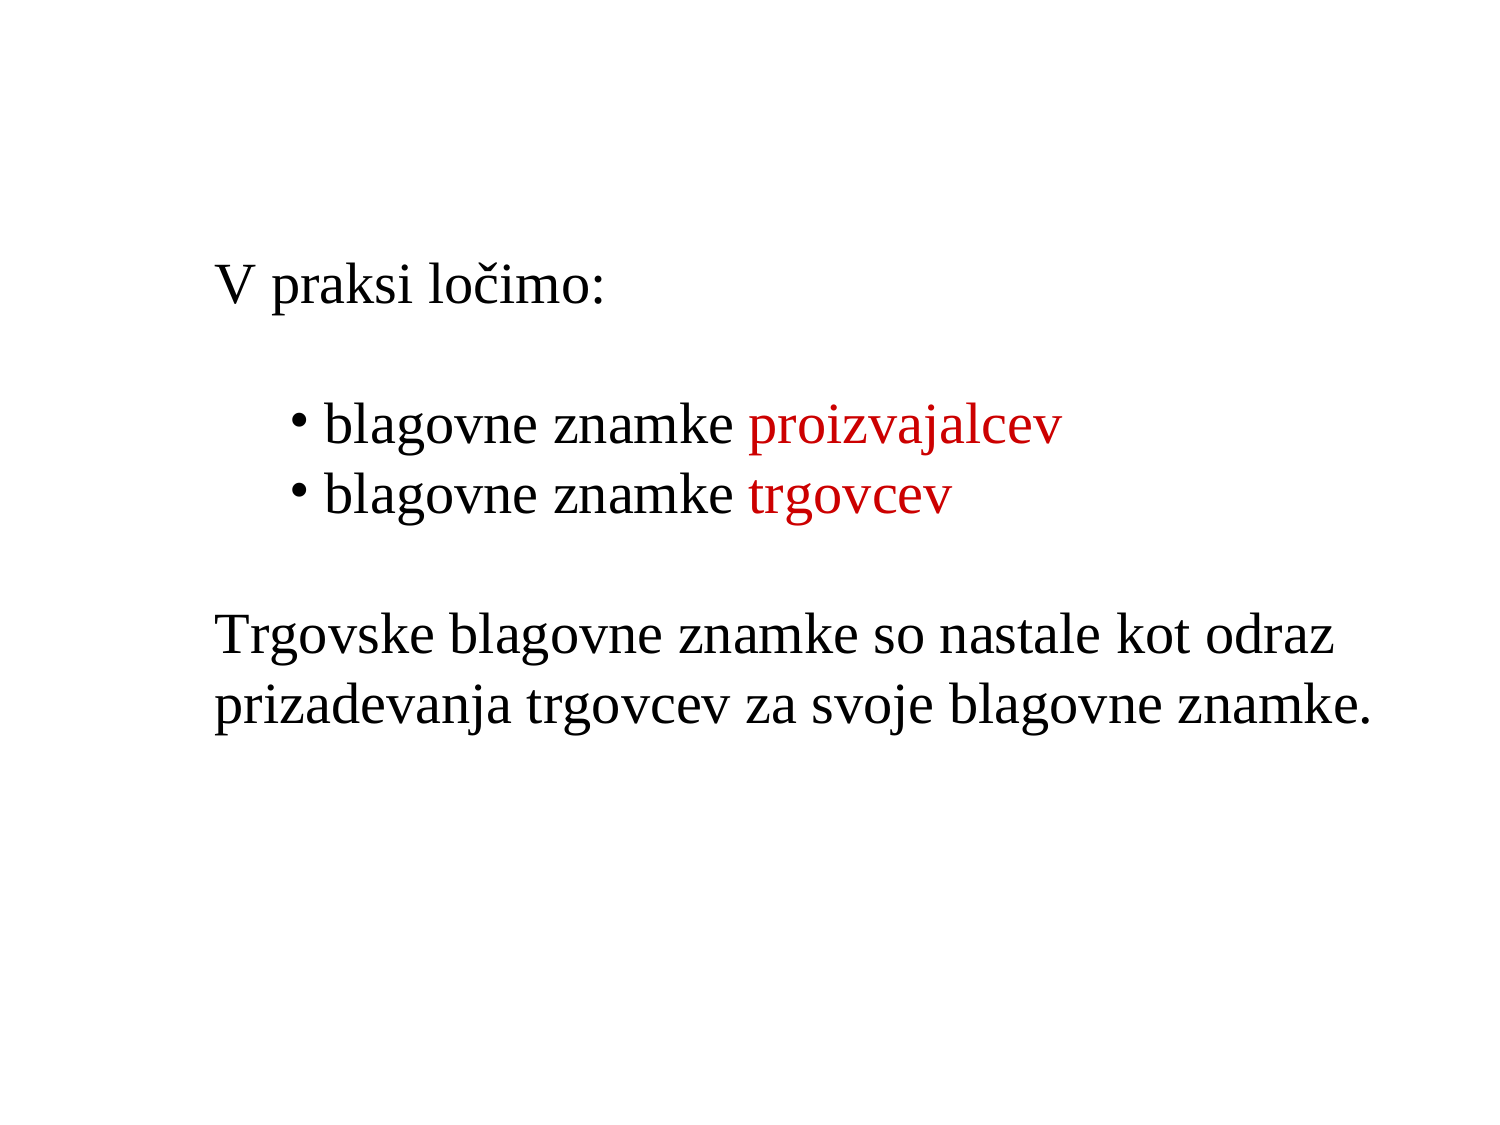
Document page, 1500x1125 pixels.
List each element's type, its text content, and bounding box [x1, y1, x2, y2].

text_box V praksi ločimo: blagovne znamke proizvajalcev blagovne znamke trgovcev Trgovske blagovne znamke so nastale kot odraz prizadevanja trgovcev za svoje blagovne znamke. [200, 237, 1401, 813]
